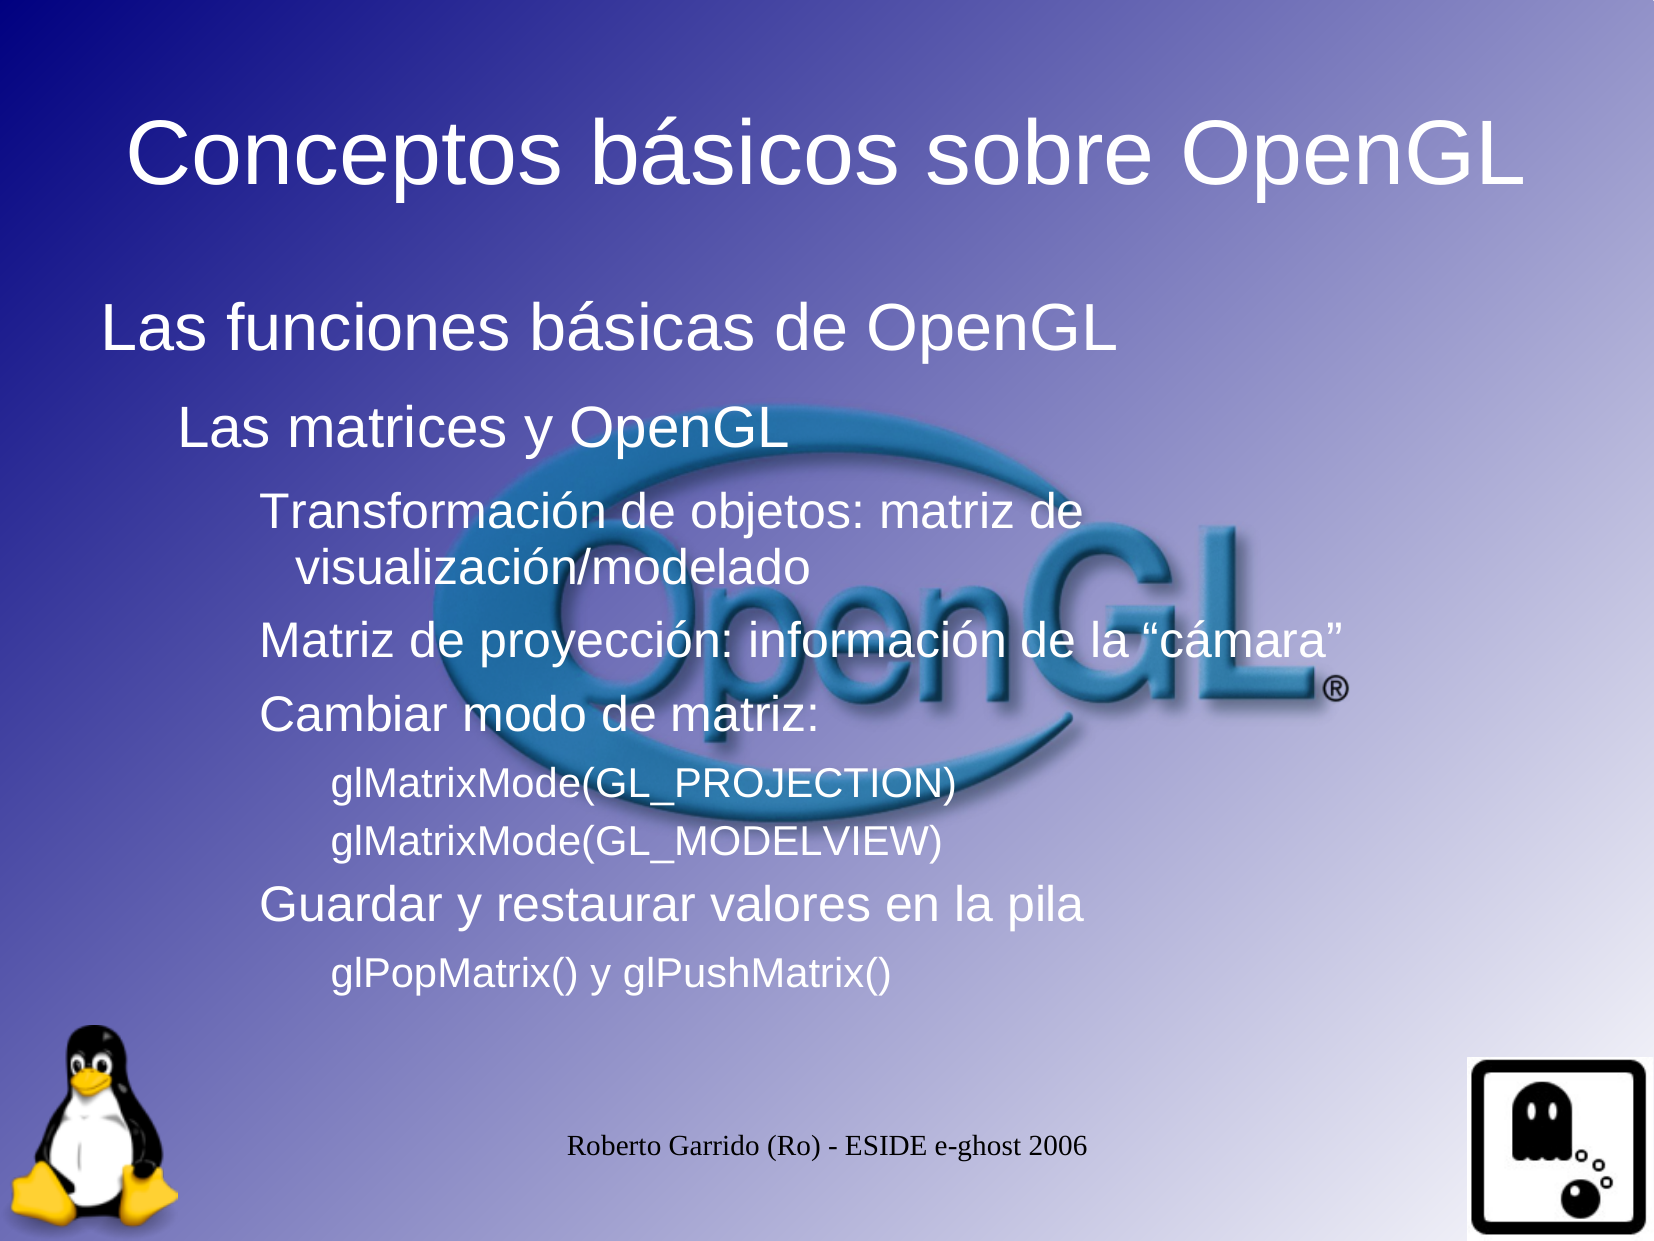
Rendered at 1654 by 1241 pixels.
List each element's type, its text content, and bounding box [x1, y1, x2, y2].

picture [0, 1025, 178, 1241]
title Conceptos básicos sobre OpenGL [82, 49, 1571, 257]
picture [1467, 1057, 1654, 1241]
list Las funciones básicas de OpenGL Las matrices y OpenGL Transformación de objetos: matriz de visualización/modelado Matriz de proyección: información de la “cámara” Cambiar modo de matriz: glMatrixMode(GL_PROJECTION) glMatrixMode(GL_MODELVIEW) Guardar y restaurar valores en la pila glPopMatrix() y glPushMatrix() [82, 290, 1571, 1109]
